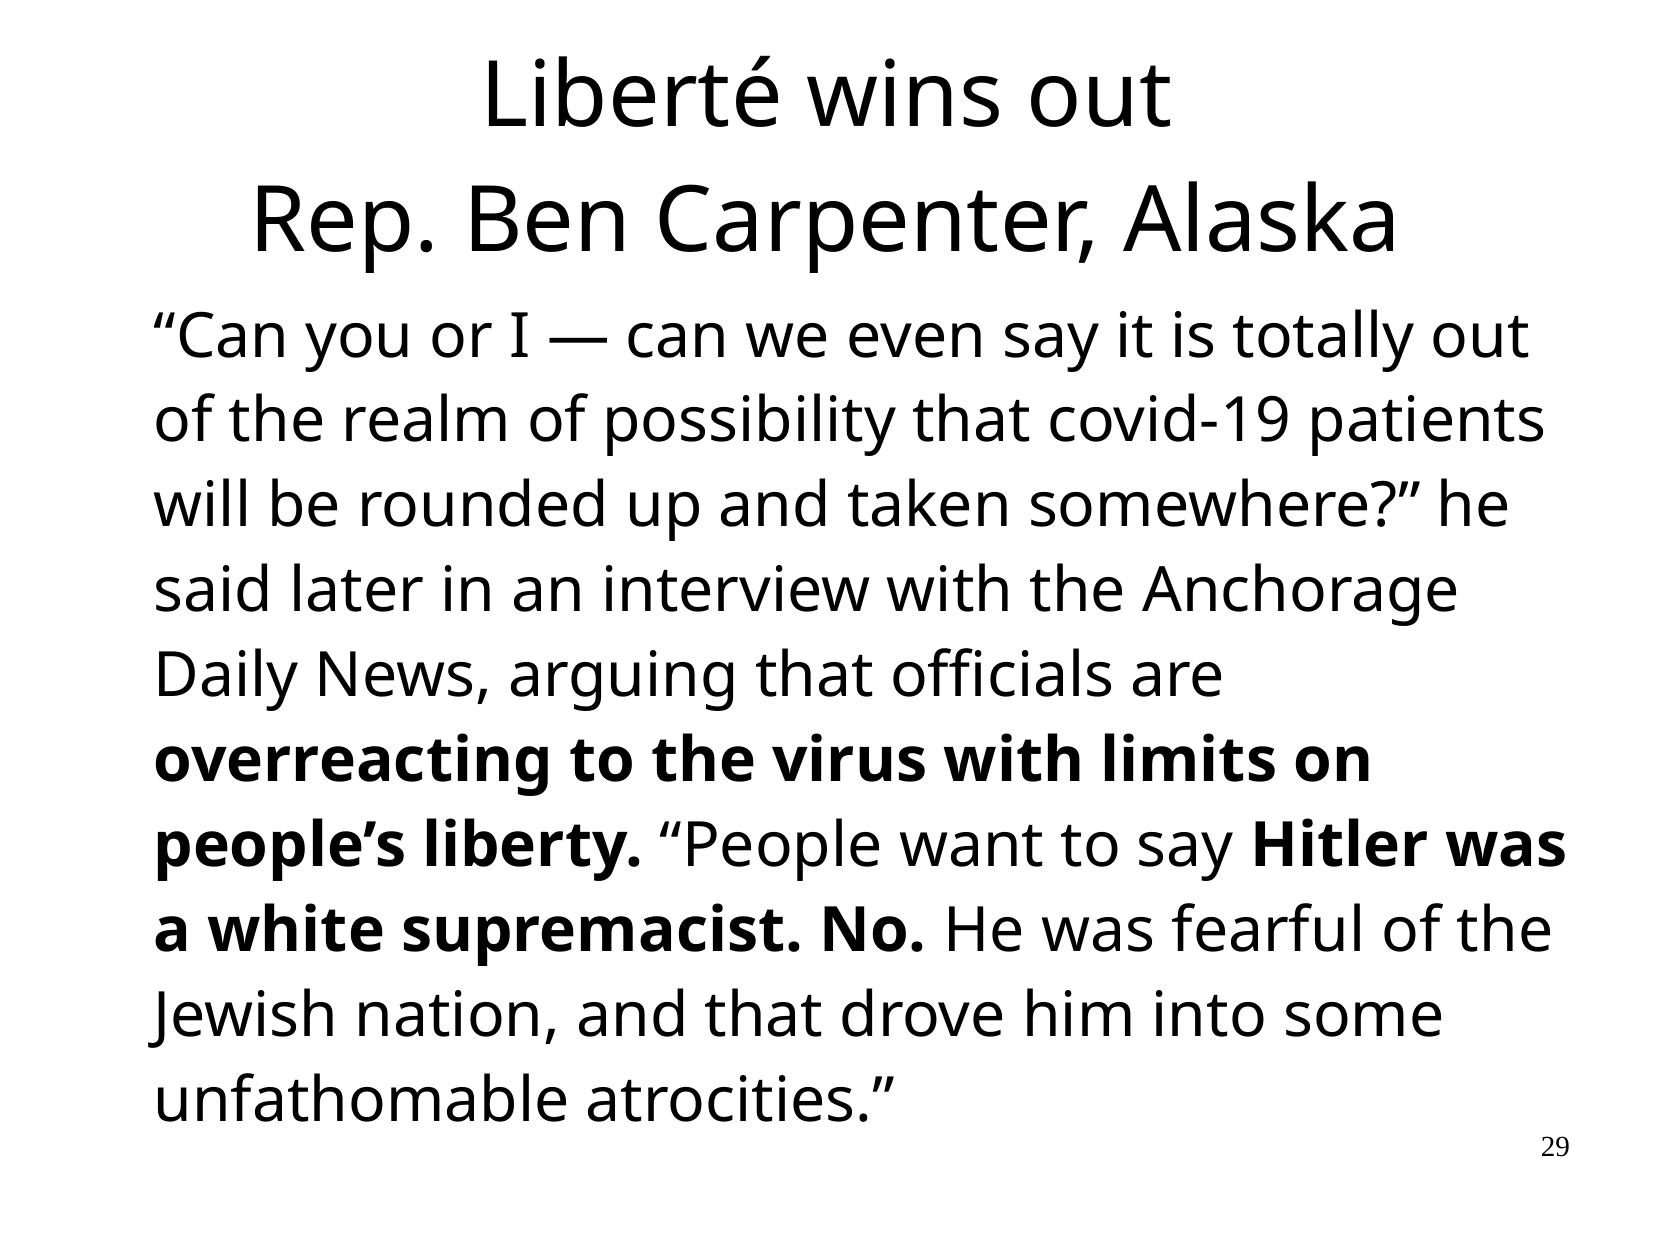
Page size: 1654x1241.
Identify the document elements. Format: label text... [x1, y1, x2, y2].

list “Can you or I — can we even say it is totally out of the realm of possibility that covid-19 patients will be rounded up and taken somewhere?” he said later in an interview with the Anchorage Daily News, arguing that officials are overreacting to the virus with limits on people’s liberty. “People want to say Hitler was a white supremacist. No. He was fearful of the Jewish nation, and that drove him into some unfathomable atrocities.” [82, 290, 1571, 1122]
title Liberté wins out Rep. Ben Carpenter, Alaska [82, 41, 1571, 265]
